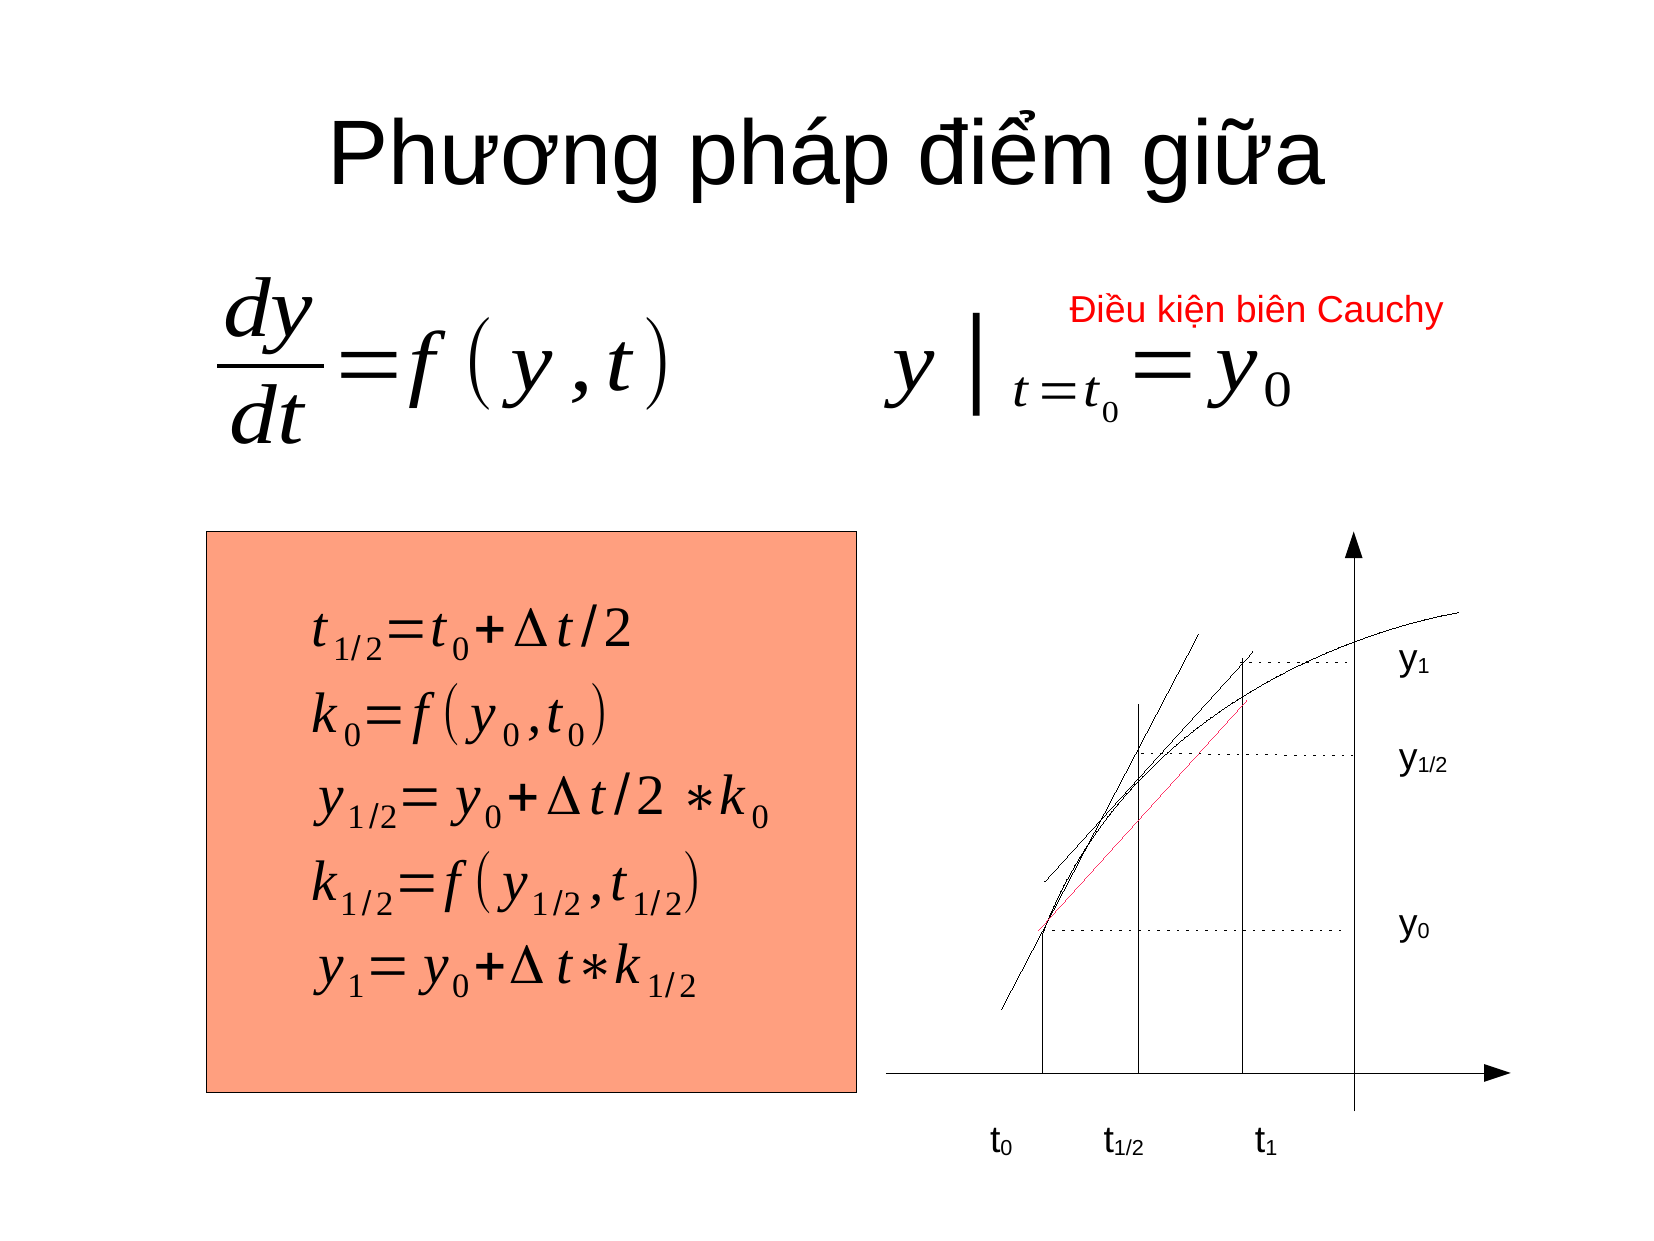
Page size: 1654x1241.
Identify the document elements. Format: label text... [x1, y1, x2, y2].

chart [296, 595, 783, 1004]
text_box y1/2 [1384, 728, 1536, 798]
text_box y0 [1384, 893, 1536, 964]
text_box t1/2 [1127, 1111, 1241, 1182]
text_box t0 [975, 1111, 1127, 1182]
text_box y1 [1384, 629, 1536, 699]
chart [187, 262, 1317, 465]
text_box Điều kiện biên Cauchy [1054, 280, 1463, 338]
text_box t1 [1241, 1111, 1392, 1182]
title Phương pháp điểm giữa [82, 56, 1571, 250]
text_box [206, 531, 857, 1093]
